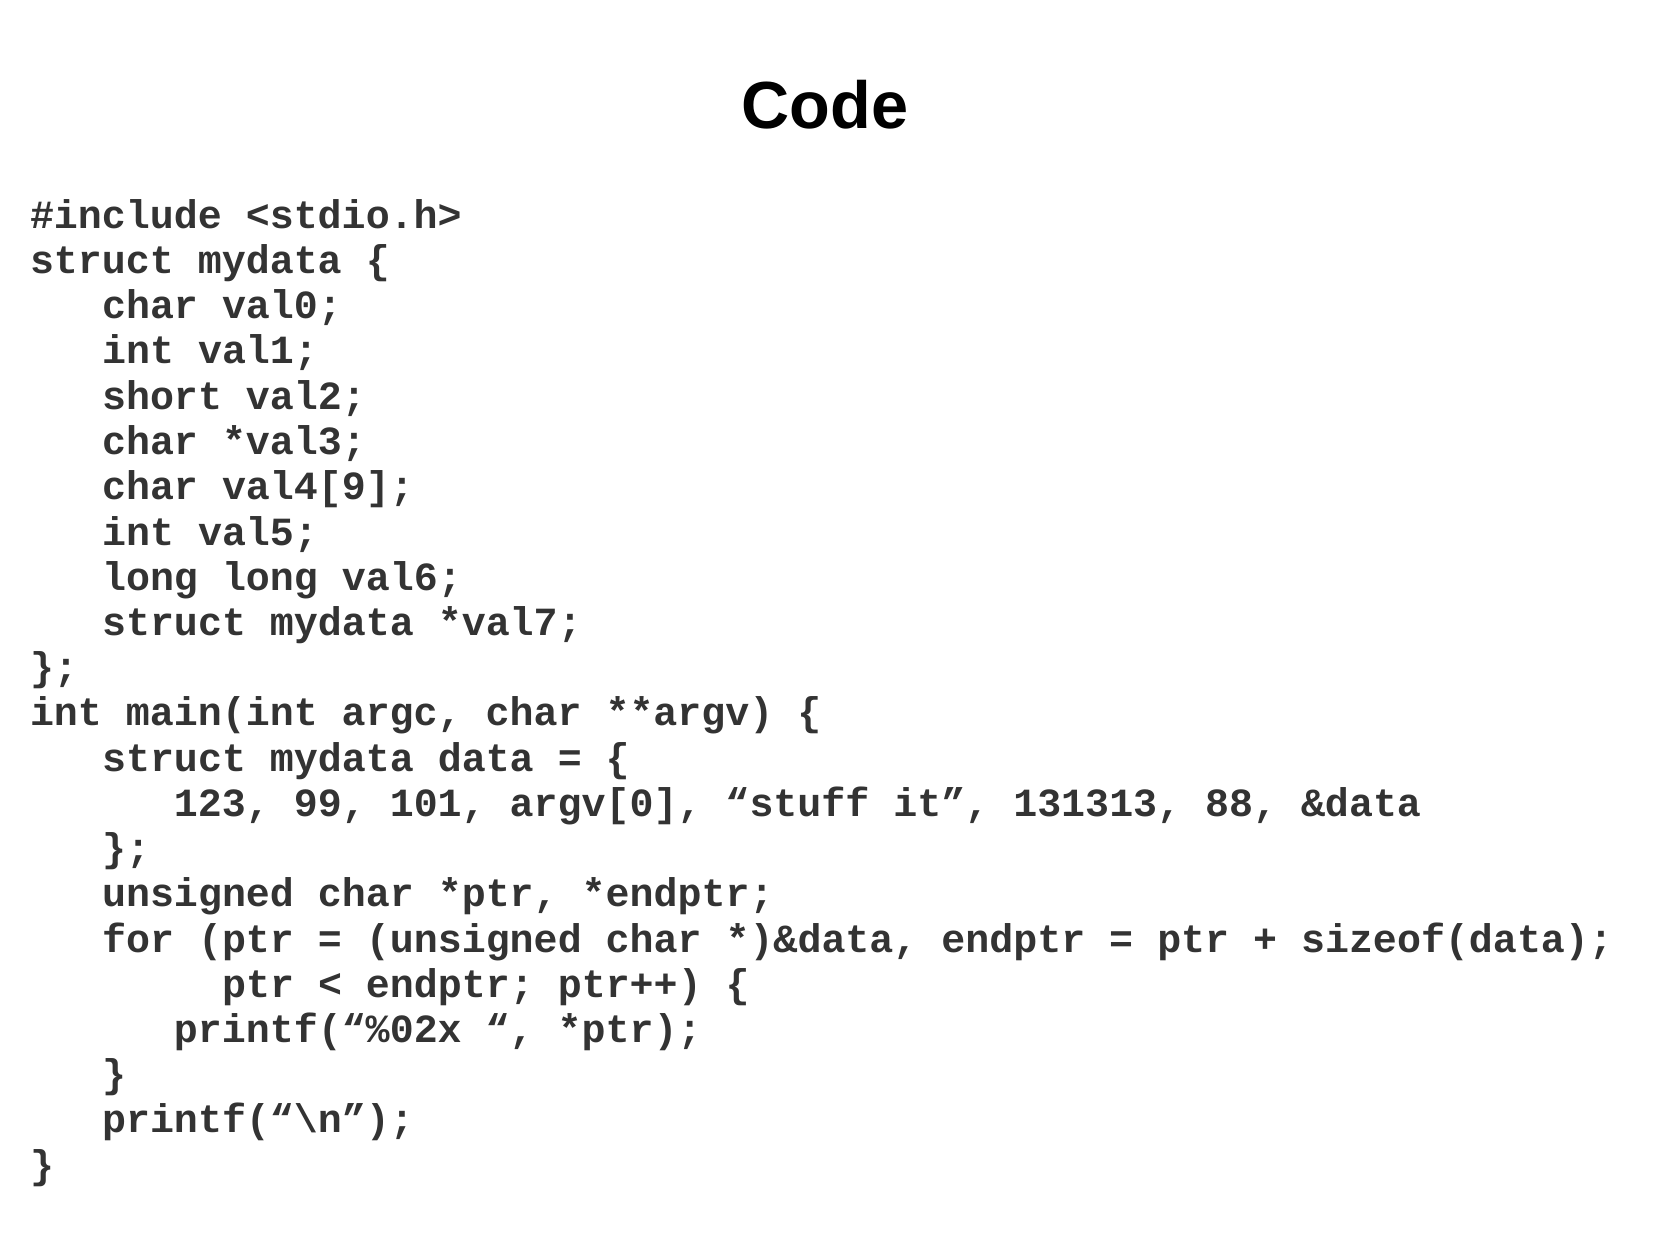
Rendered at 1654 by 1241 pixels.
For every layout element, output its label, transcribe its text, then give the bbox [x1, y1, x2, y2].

list #include <stdio.h> struct mydata { char val0; int val1; short val2; char *val3; char val4[9]; int val5; long long val6; struct mydata *val7; }; int main(int argc, char **argv) { struct mydata data = { 123, 99, 101, argv[0], “stuff it”, 131313, 88, &data }; unsigned char *ptr, *endptr; for (ptr = (unsigned char *)&data, endptr = ptr + sizeof(data); ptr < endptr; ptr++) { printf(“%02x “, *ptr); } printf(“\n”); } [30, 195, 1621, 1216]
title Code [30, 30, 1621, 181]
